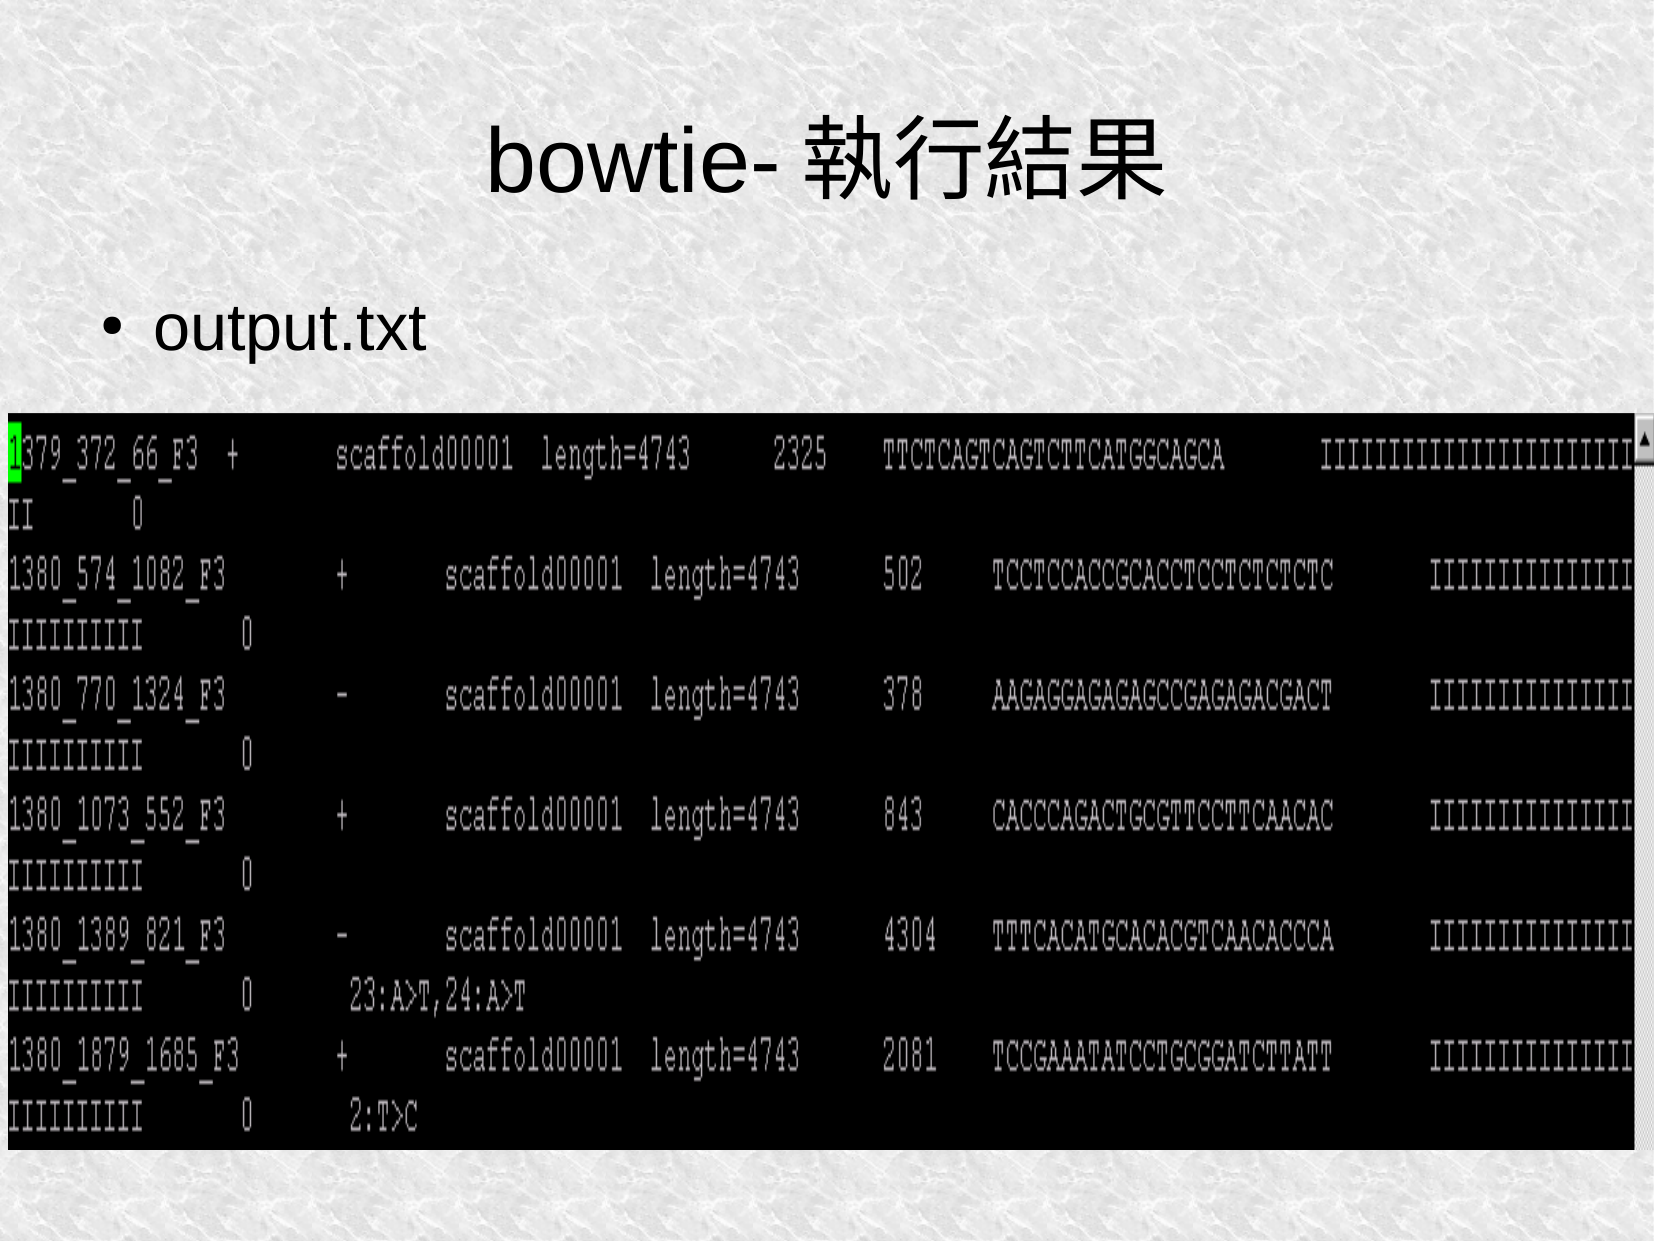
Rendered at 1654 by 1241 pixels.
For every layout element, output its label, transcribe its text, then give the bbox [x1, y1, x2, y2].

list output.txt [82, 290, 1571, 413]
picture [0, 0, 1654, 1241]
title bowtie-執行結果 [82, 56, 1571, 250]
